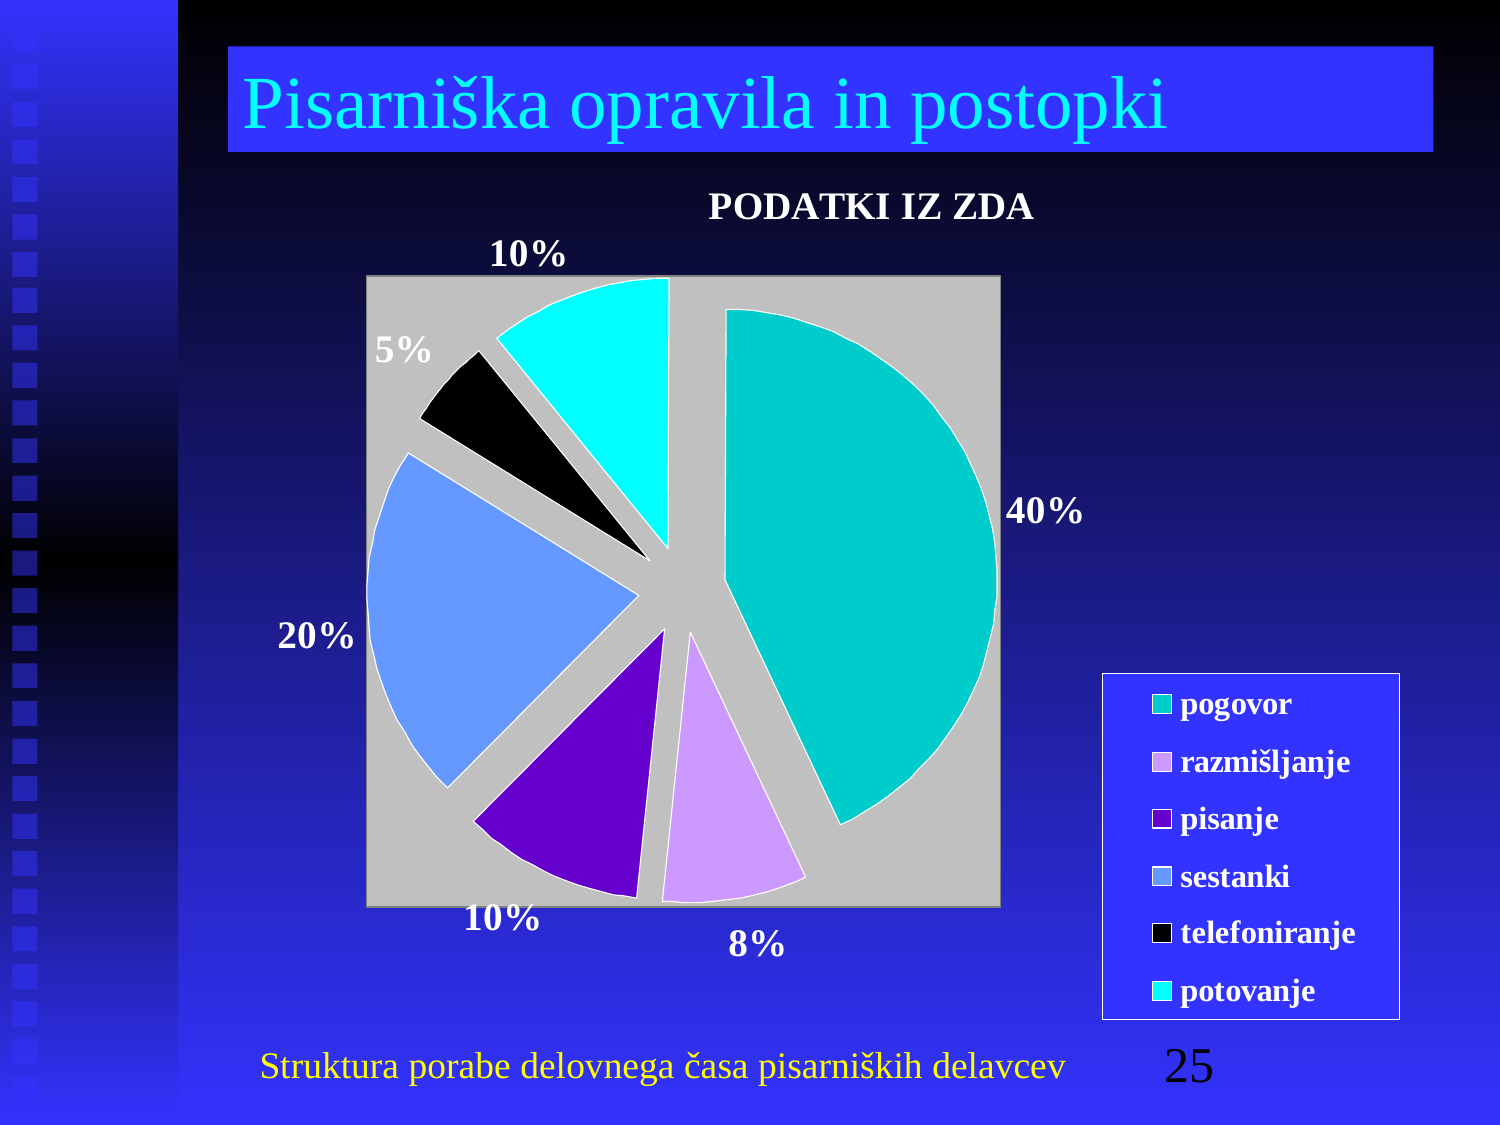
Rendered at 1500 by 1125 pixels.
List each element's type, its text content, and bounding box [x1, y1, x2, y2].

text_box Pisarniška opravila in postopki [227, 46, 1434, 152]
chart [107, 145, 1407, 1026]
text_box Struktura porabe delovnega časa pisarniških delavcev [28, 1032, 1299, 1094]
